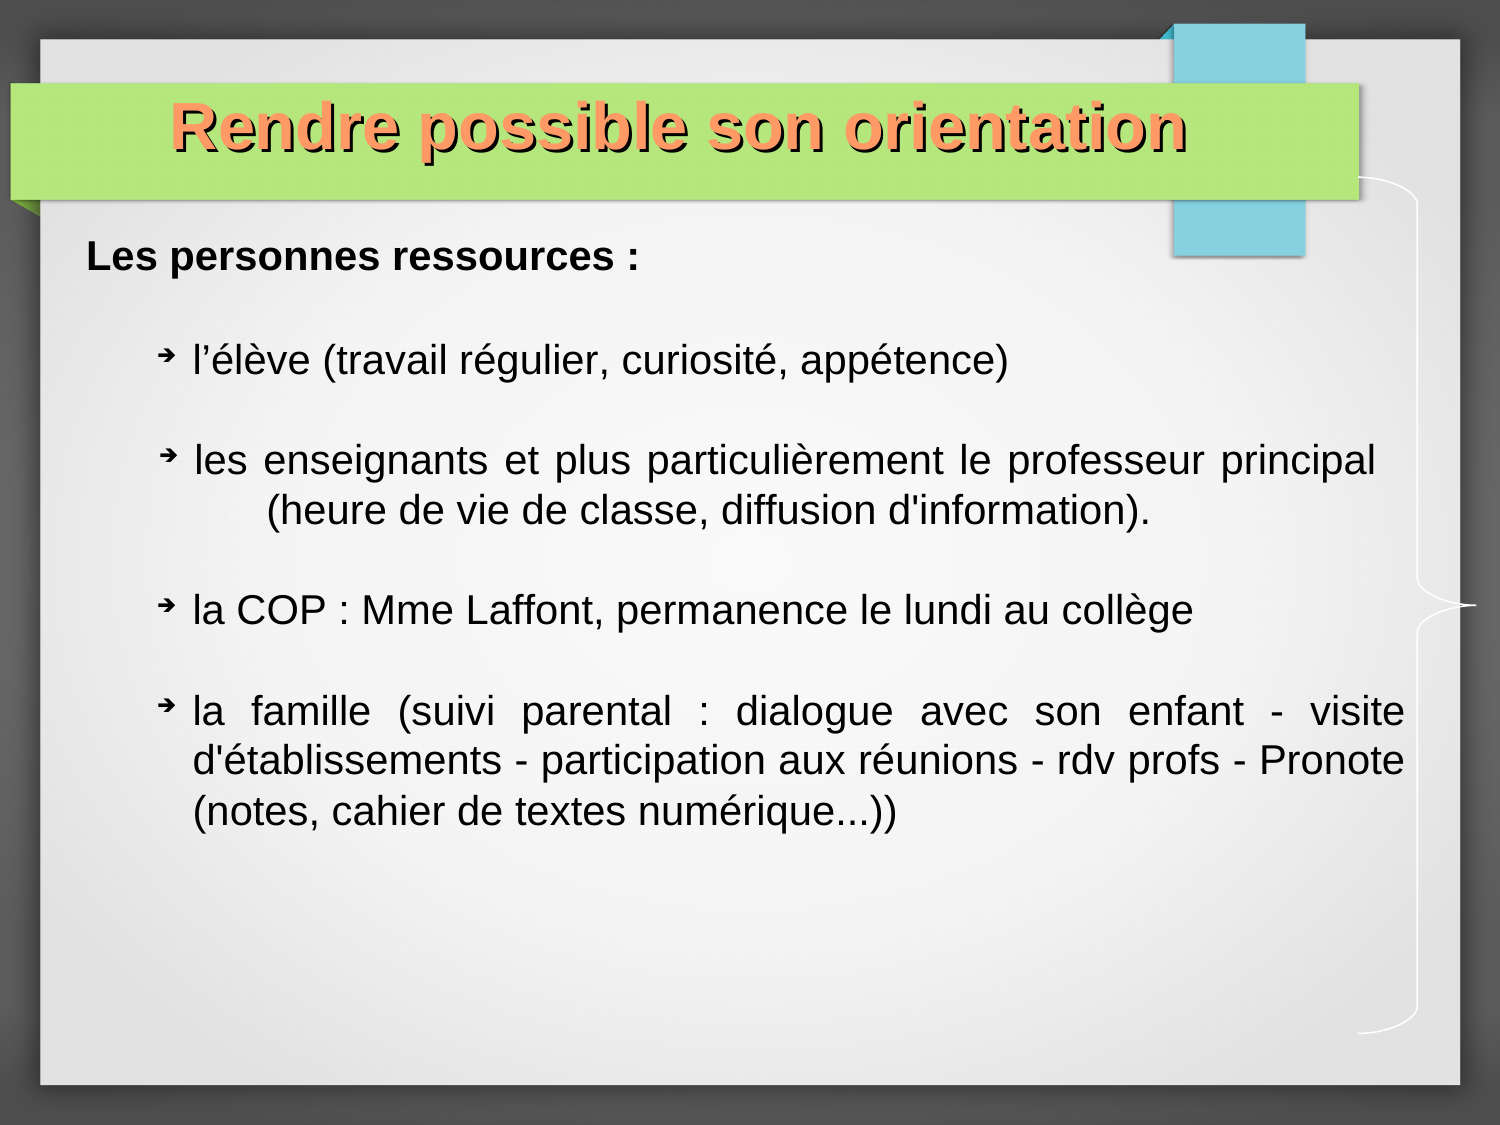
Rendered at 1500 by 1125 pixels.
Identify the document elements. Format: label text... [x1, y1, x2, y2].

list Les personnes ressources : l’élève (travail régulier, curiosité, appétence) les enseignants et plus particulièrement le professeur principal (heure de vie de classe, diffusion d'information). la COP : Mme Laffont, permanence le lundi au collège la famille (suivi parental : dialogue avec son enfant - visite d'établissements - participation aux réunions - rdv profs - Pronote (notes, cahier de textes numérique...)) [71, 231, 1422, 1008]
title Rendre possible son orientation [0, 74, 1359, 171]
picture [0, 0, 1500, 1125]
